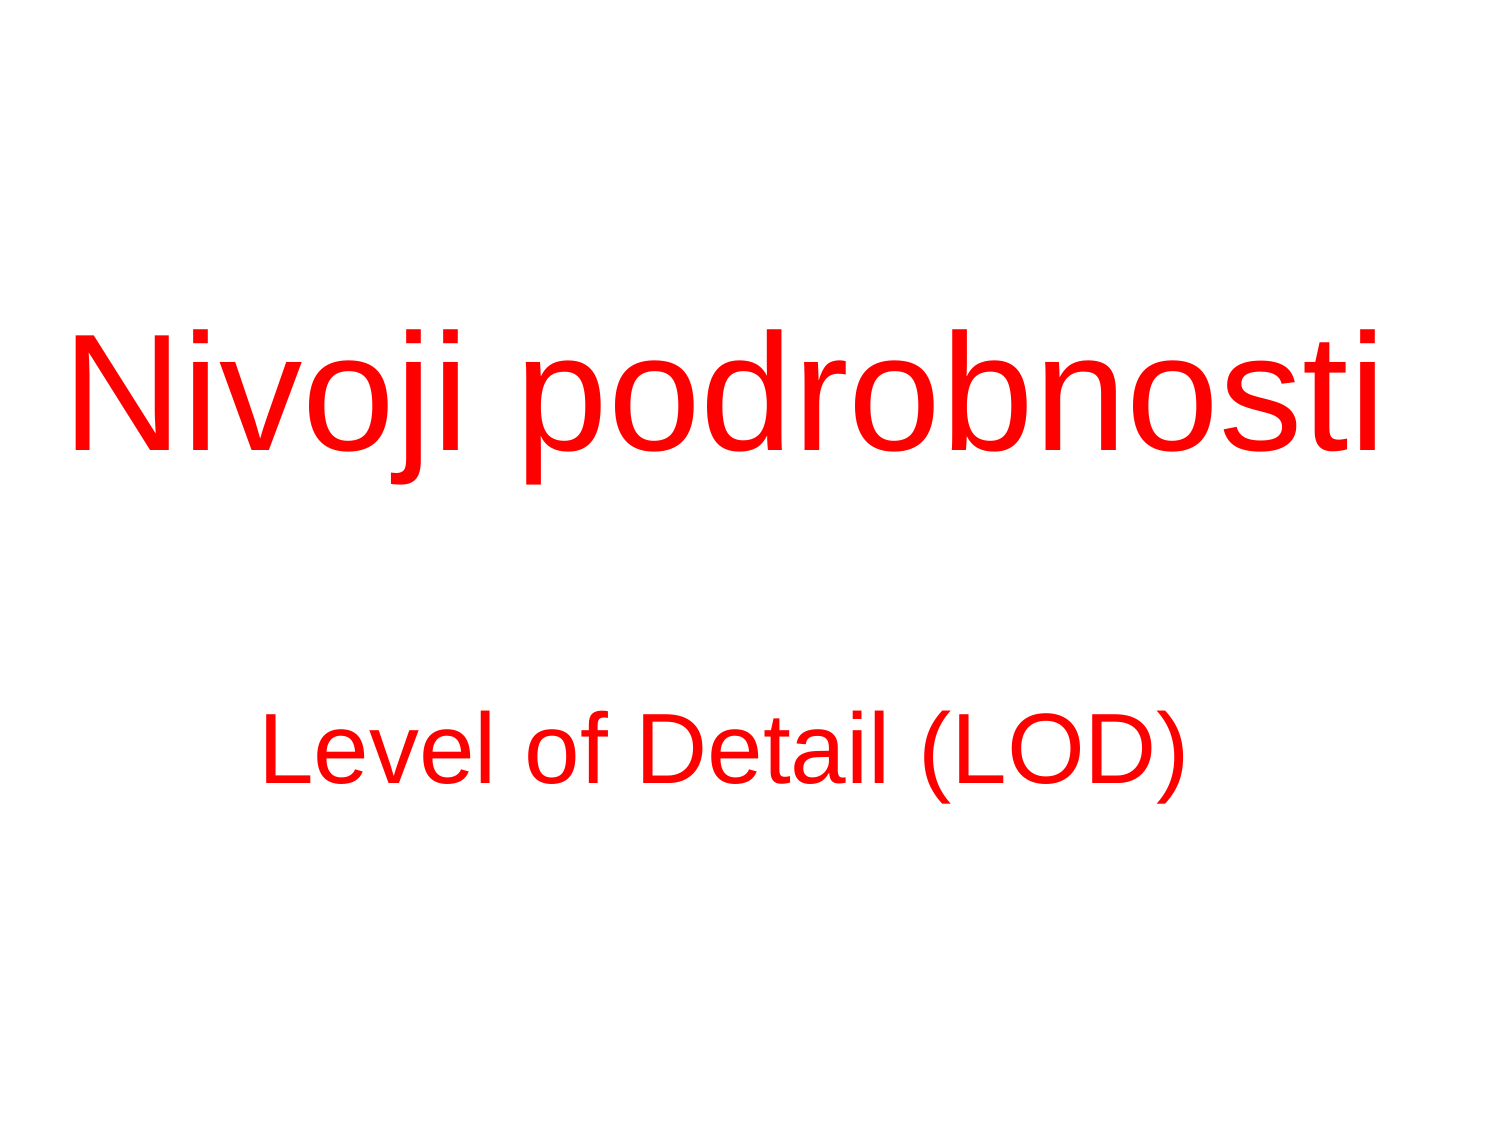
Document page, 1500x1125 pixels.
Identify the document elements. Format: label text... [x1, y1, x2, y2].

title Nivoji podrobnosti Level of Detail (LOD) [0, 276, 1450, 812]
